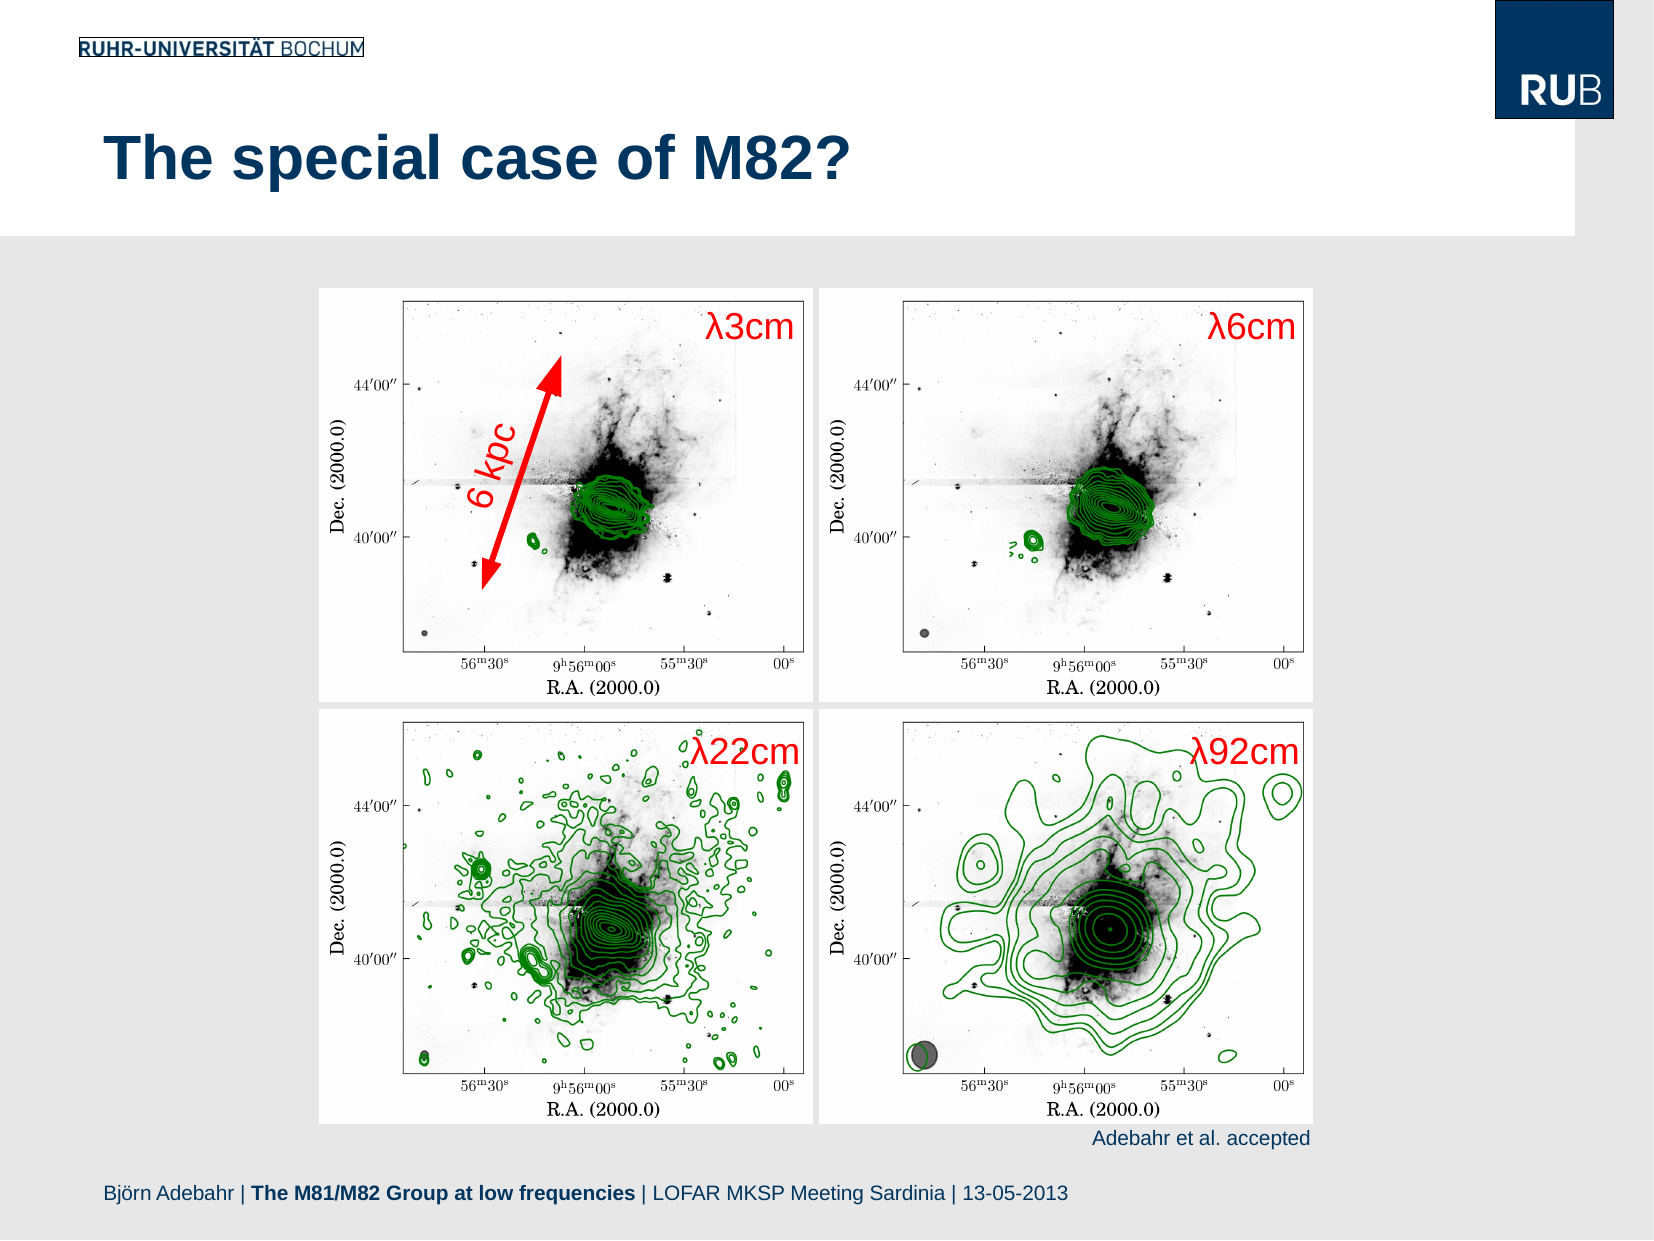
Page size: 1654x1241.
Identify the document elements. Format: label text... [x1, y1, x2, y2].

text_box λ22cm [580, 723, 848, 780]
picture [319, 288, 813, 702]
picture [319, 709, 813, 1124]
text_box λ92cm [1079, 723, 1362, 780]
picture [80, 38, 363, 56]
text_box Björn Adebahr | The M81/M82 Group at low frequencies | LOFAR MKSP Meeting Sardinia | 13-05-2013 [88, 1174, 1613, 1213]
text_box 6 kpc [416, 387, 541, 623]
picture [1496, 1, 1613, 115]
text_box Adebahr et al. accepted [807, 1119, 1326, 1157]
picture [819, 709, 1313, 1119]
picture [819, 288, 1313, 702]
text_box The special case of M82? [0, 115, 1651, 222]
text_box λ6cm [1097, 297, 1327, 355]
text_box λ3cm [595, 297, 825, 355]
